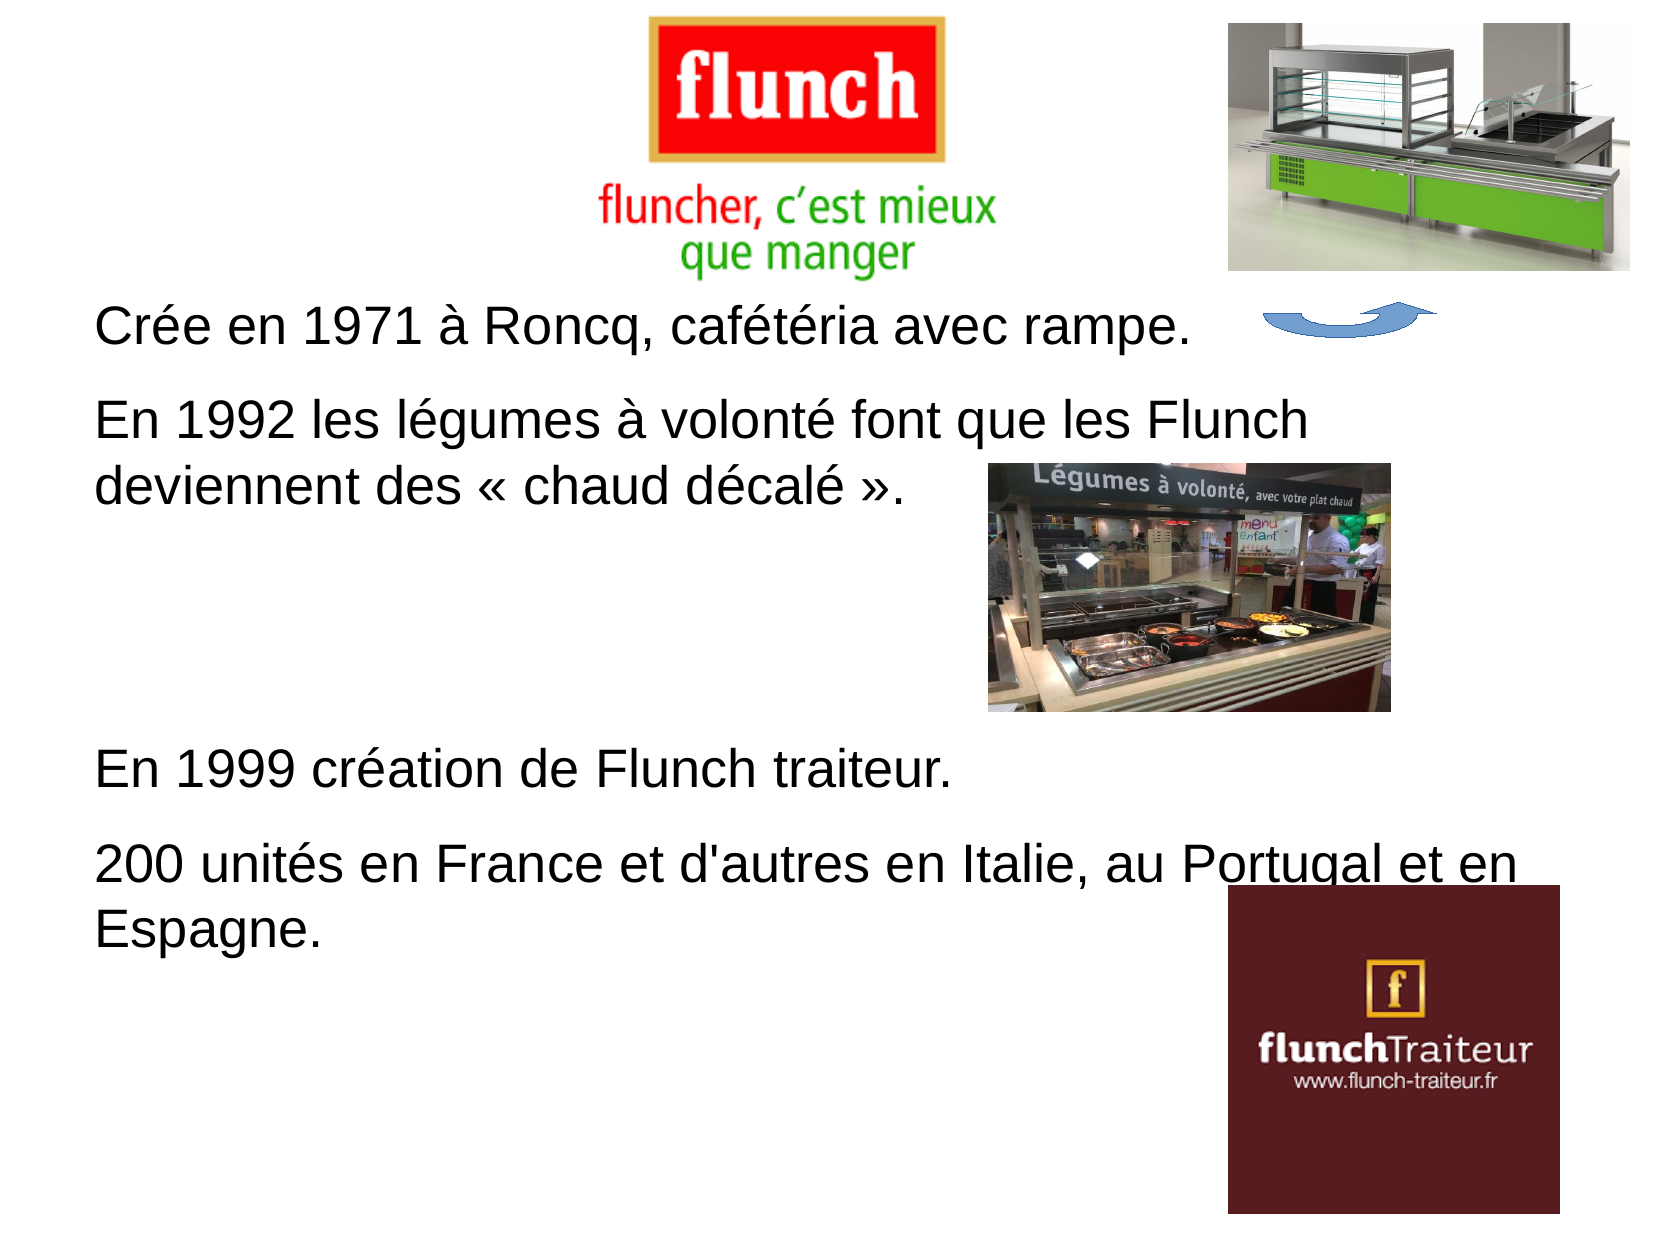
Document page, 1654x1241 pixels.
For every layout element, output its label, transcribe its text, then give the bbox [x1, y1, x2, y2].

picture [1228, 23, 1630, 271]
picture [1228, 885, 1560, 1214]
text_box [1263, 302, 1437, 338]
list Crée en 1971 à Roncq, cafétéria avec rampe. En 1992 les légumes à volonté font que les Flunch deviennent des « chaud décalé ». En 1999 création de Flunch traiteur. 200 unités en France et d'autres en Italie, au Portugal et en Espagne. [94, 290, 1583, 1010]
picture [577, 11, 1028, 286]
picture [988, 463, 1391, 713]
